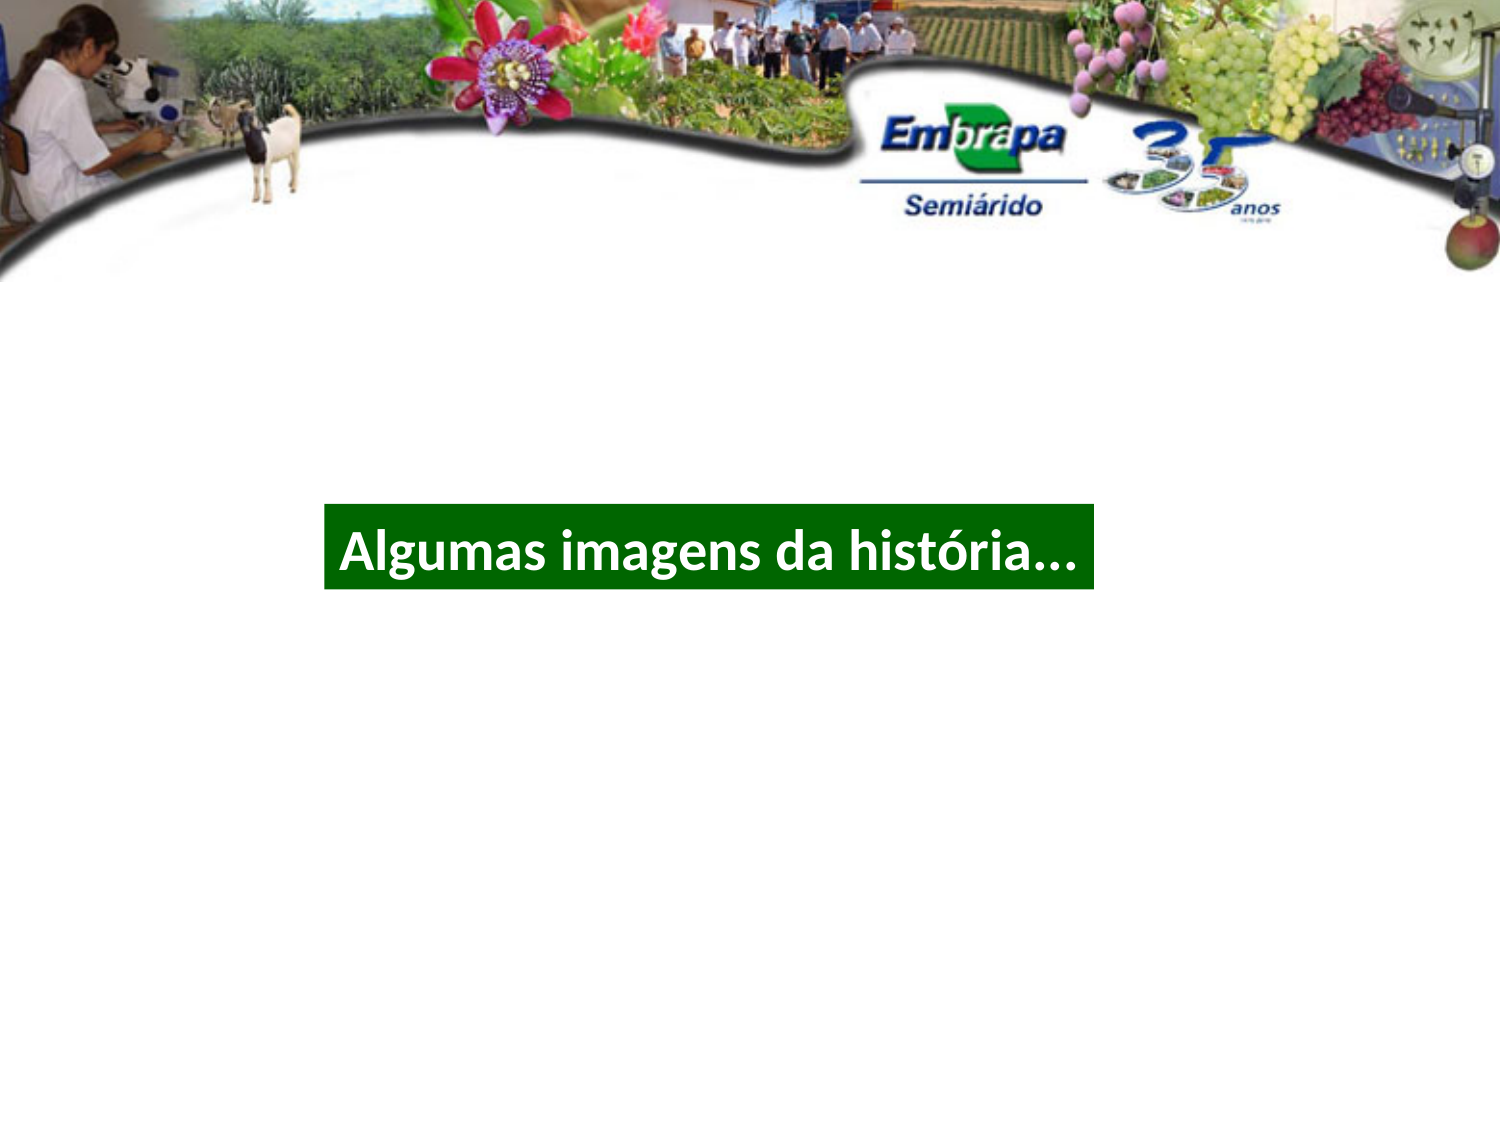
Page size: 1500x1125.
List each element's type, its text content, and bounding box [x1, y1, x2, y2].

text_box Algumas imagens da história... [324, 503, 1094, 590]
picture [0, 0, 1500, 282]
